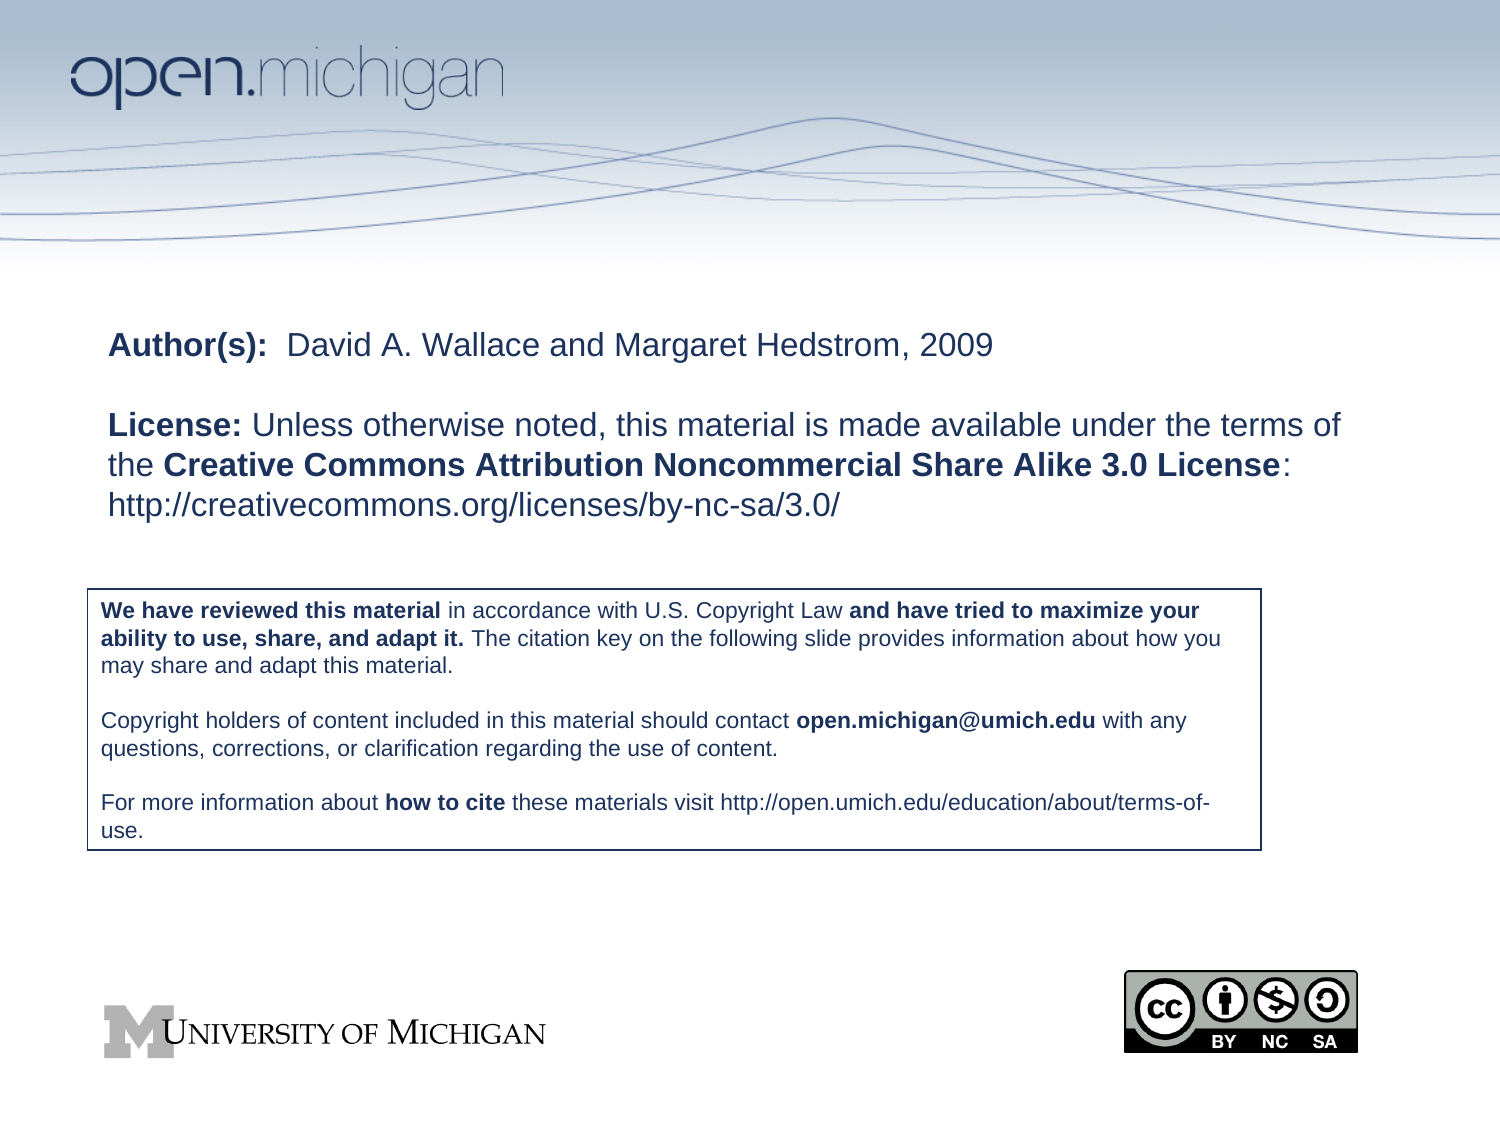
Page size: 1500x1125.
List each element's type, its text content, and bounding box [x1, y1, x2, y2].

text_box Author(s): David A. Wallace and Margaret Hedstrom, 2009 License: Unless otherwise noted, this material is made available under the terms of the Creative Commons Attribution Noncommercial Share Alike 3.0 License: http://creativecommons.org/licenses/by-nc-sa/3.0/ [94, 316, 1363, 531]
picture [103, 1004, 546, 1059]
text_box We have reviewed this material in accordance with U.S. Copyright Law and have tried to maximize your ability to use, share, and adapt it. The citation key on the following slide provides information about how you may share and adapt this material. Copyright holders of content included in this material should contact open.michigan@umich.edu with any questions, corrections, or clarification regarding the use of content. For more information about how to cite these materials visit http://open.umich.edu/education/about/terms-of-use. [87, 588, 1262, 850]
picture [1124, 970, 1358, 1053]
picture [0, 0, 1500, 266]
